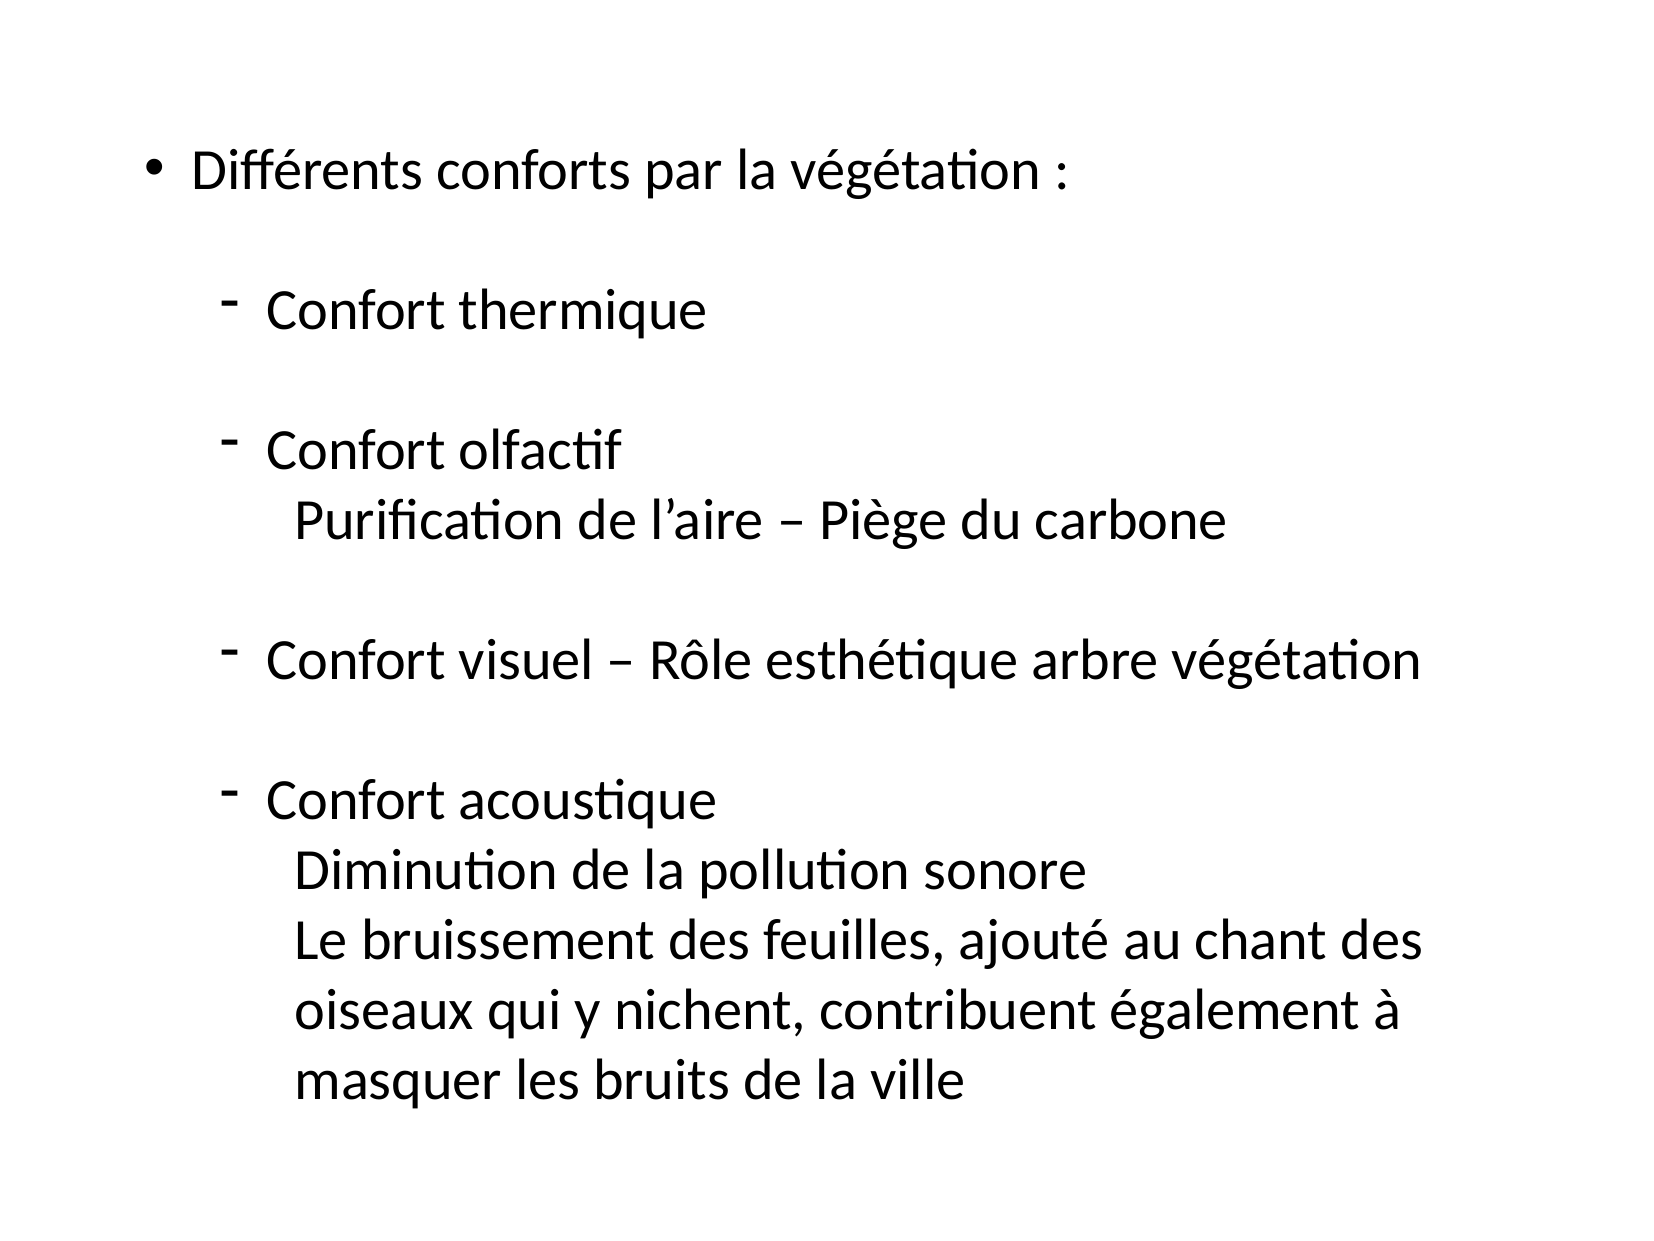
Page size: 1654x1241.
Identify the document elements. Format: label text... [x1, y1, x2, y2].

text_box Différents conforts par la végétation : Confort thermique Confort olfactif Purification de l’aire – Piège du carbone Confort visuel – Rôle esthétique arbre végétation Confort acoustique Diminution de la pollution sonore Le bruissement des feuilles, ajouté au chant des oiseaux qui y nichent, contribuent également à masquer les bruits de la ville [129, 123, 1512, 1164]
